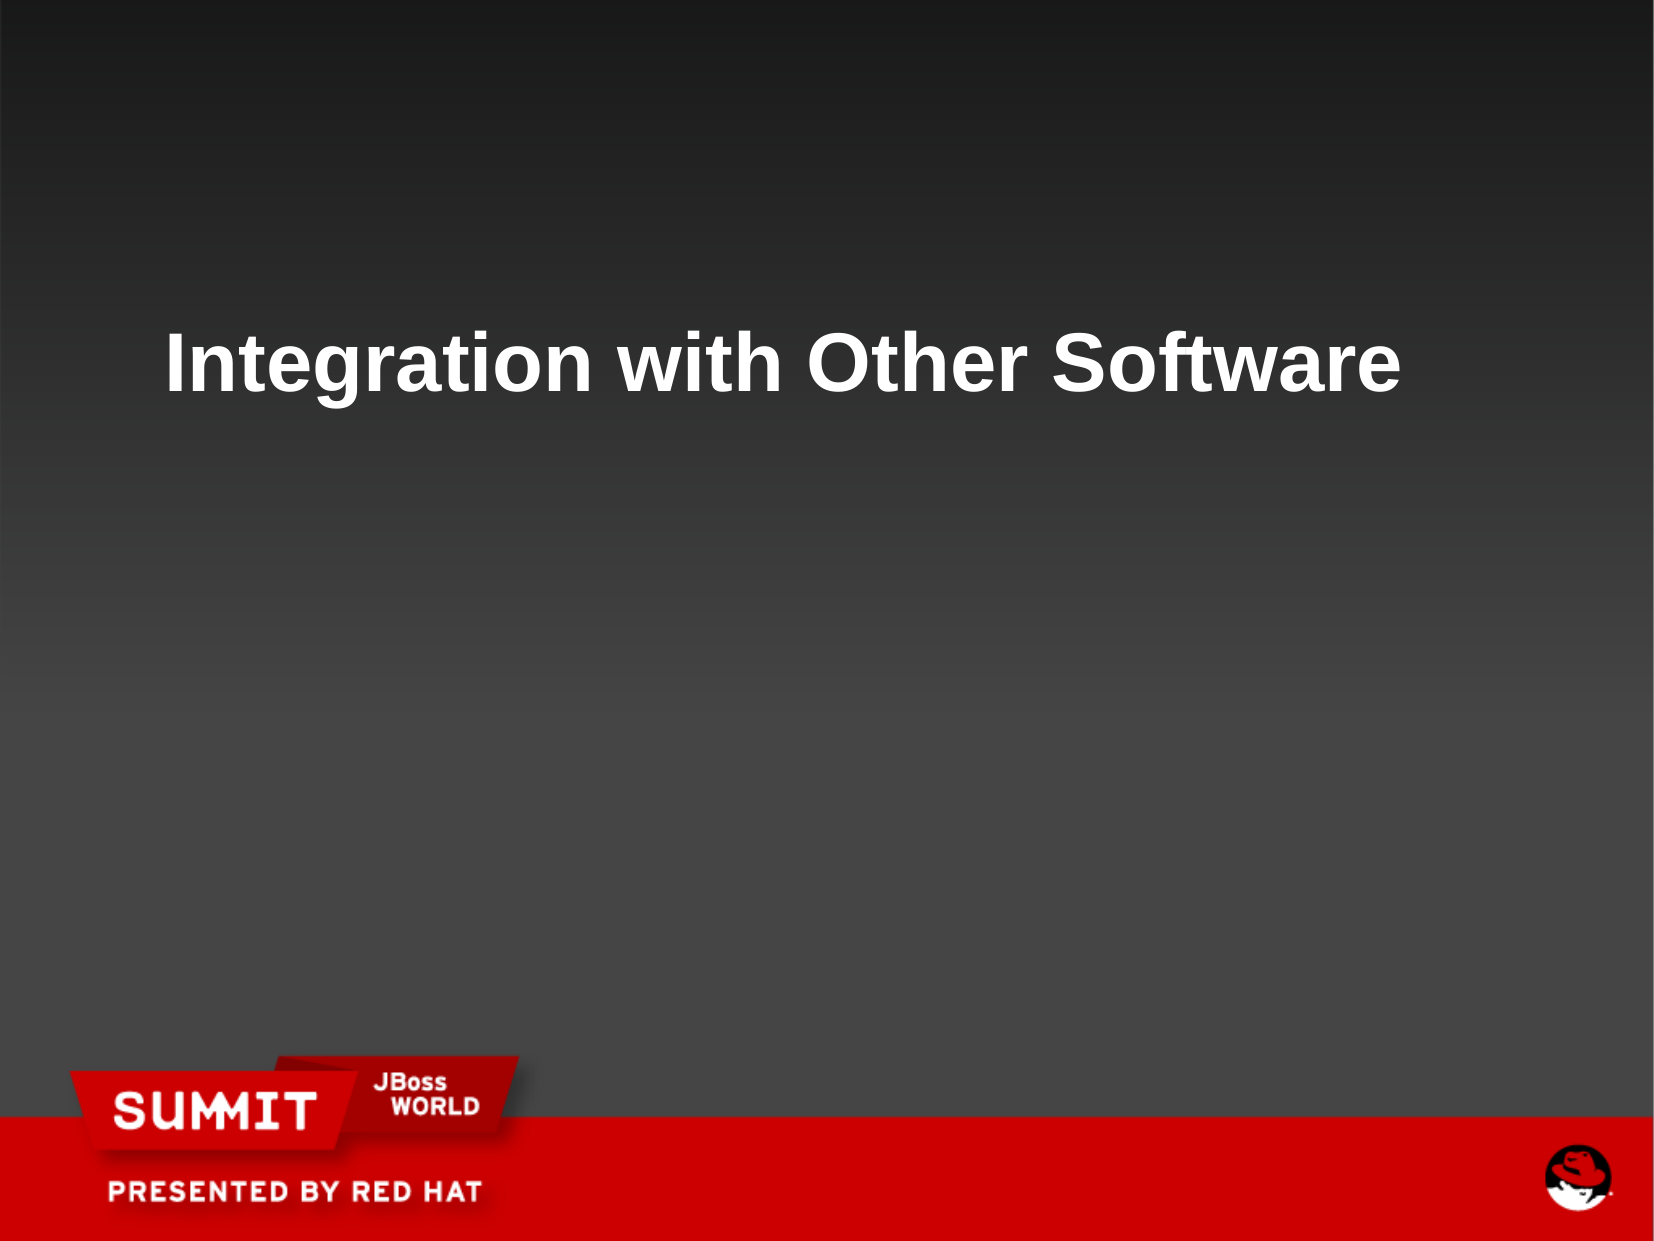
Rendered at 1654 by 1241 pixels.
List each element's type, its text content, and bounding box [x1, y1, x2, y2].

picture [0, 0, 1654, 1241]
text_box Integration with Other Software [150, 262, 1613, 398]
